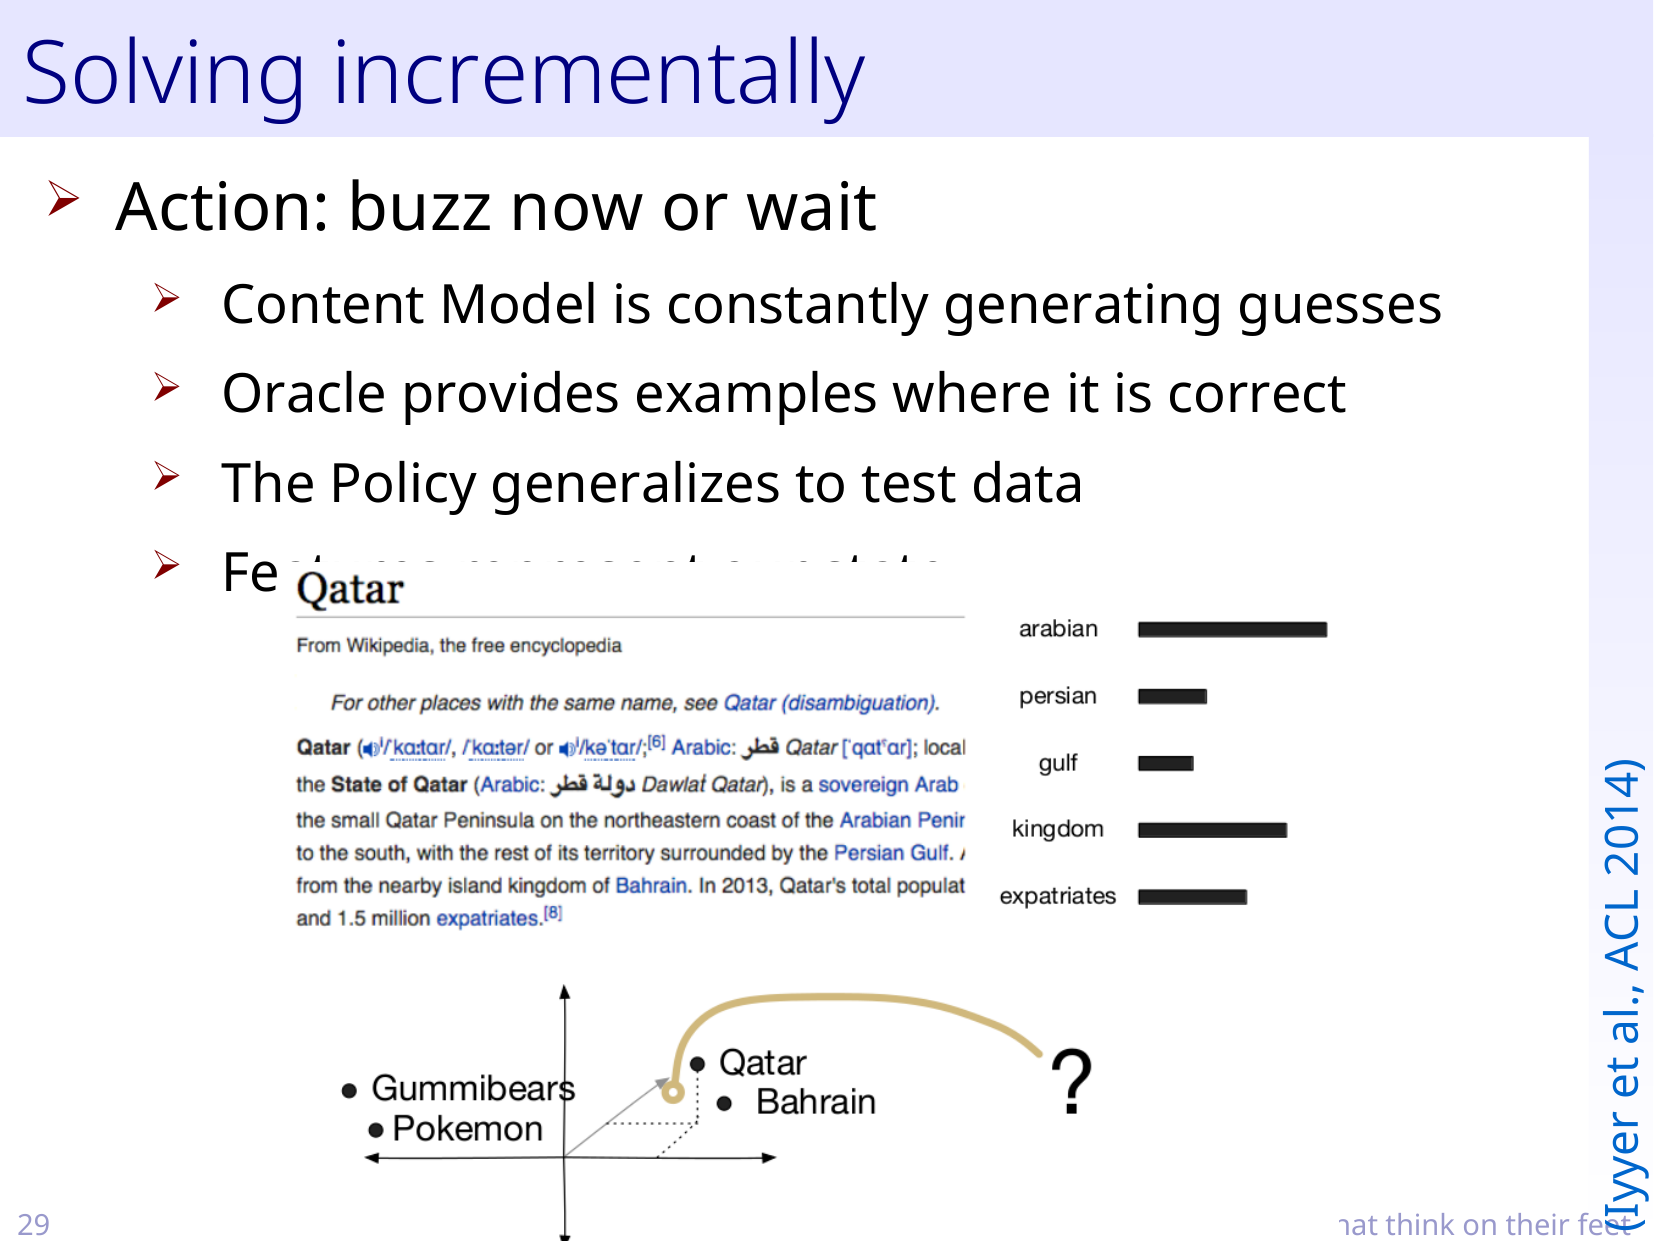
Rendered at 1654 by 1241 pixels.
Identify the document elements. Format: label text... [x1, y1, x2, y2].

picture [280, 562, 1339, 1241]
title Solving incrementally [22, 8, 1639, 131]
list Action: buzz now or wait Content Model is constantly generating guesses Oracle provides examples where it is correct The Policy generalizes to test data Features represent our state [32, 159, 1575, 879]
text_box (Iyyer et al., ACL 2014) [1585, 688, 1648, 1236]
